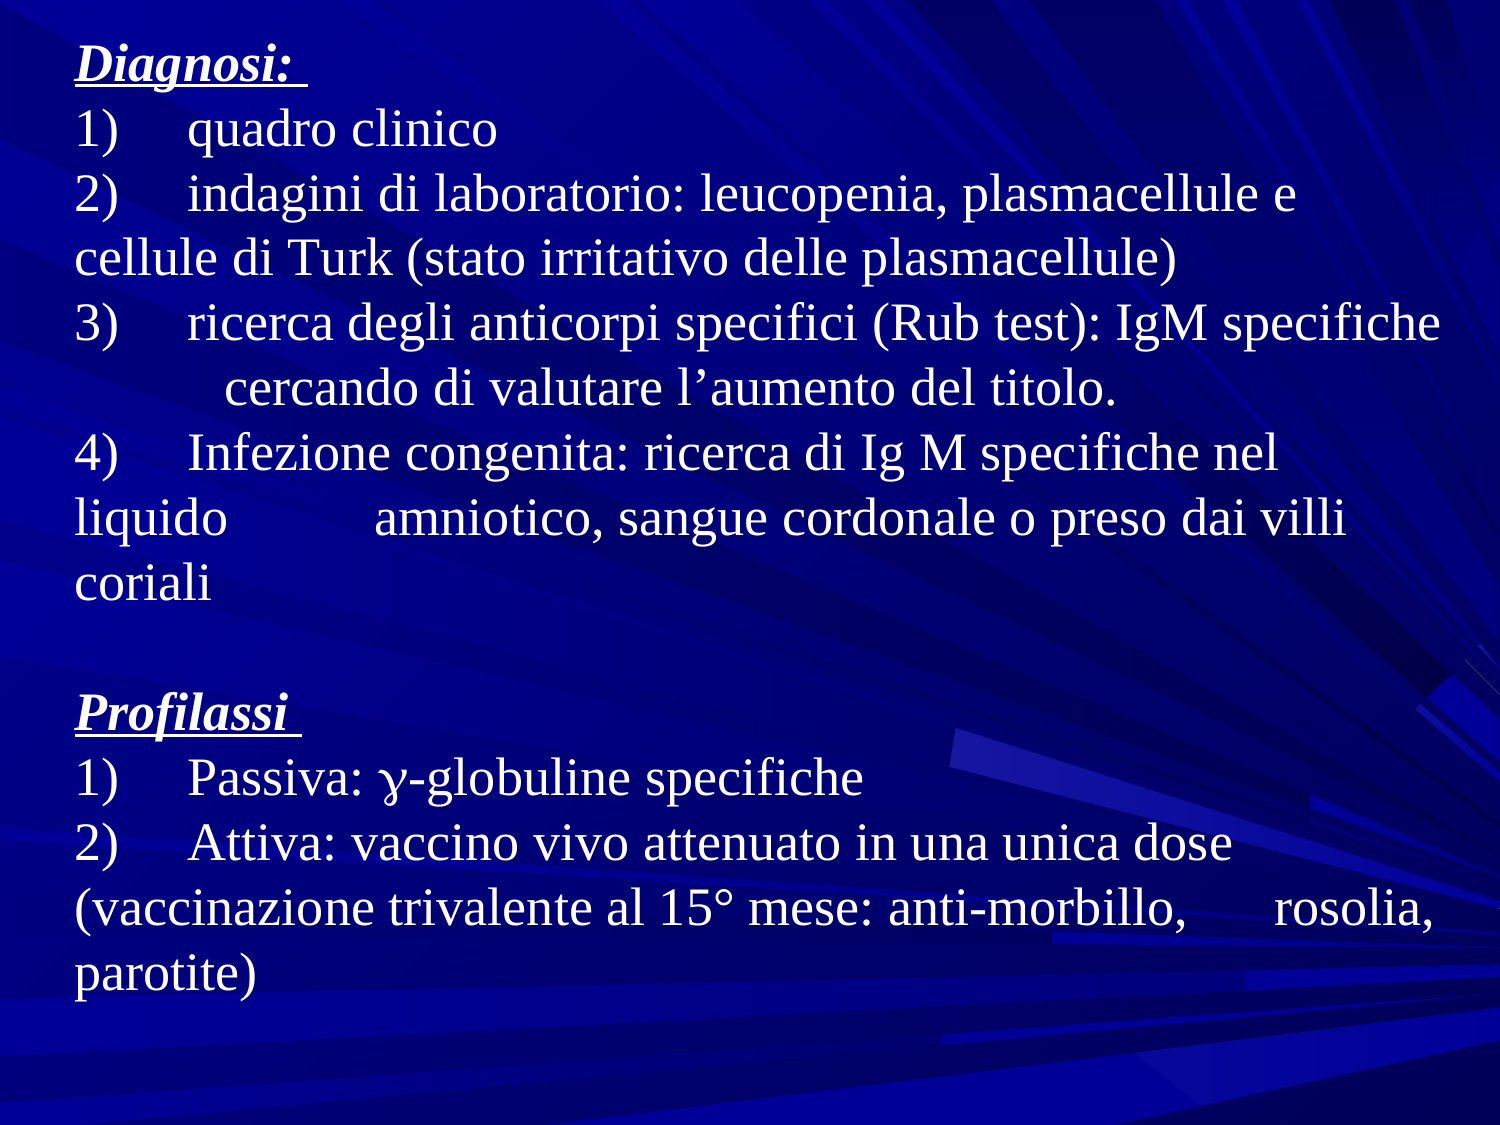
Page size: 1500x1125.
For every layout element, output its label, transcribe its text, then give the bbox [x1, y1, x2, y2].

text_box Diagnosi: 1) quadro clinico 2) indagini di laboratorio: leucopenia, plasmacellule e cellule di Turk (stato irritativo delle plasmacellule) 3) ricerca degli anticorpi specifici (Rub test): IgM specifiche cercando di valutare l’aumento del titolo. 4) Infezione congenita: ricerca di Ig M specifiche nel liquido amniotico, sangue cordonale o preso dai villi coriali Profilassi 1) Passiva: -globuline specifiche 2) Attiva: vaccino vivo attenuato in una unica dose (vaccinazione trivalente al 15° mese: anti-morbillo, rosolia, parotite) [59, 19, 1463, 1075]
